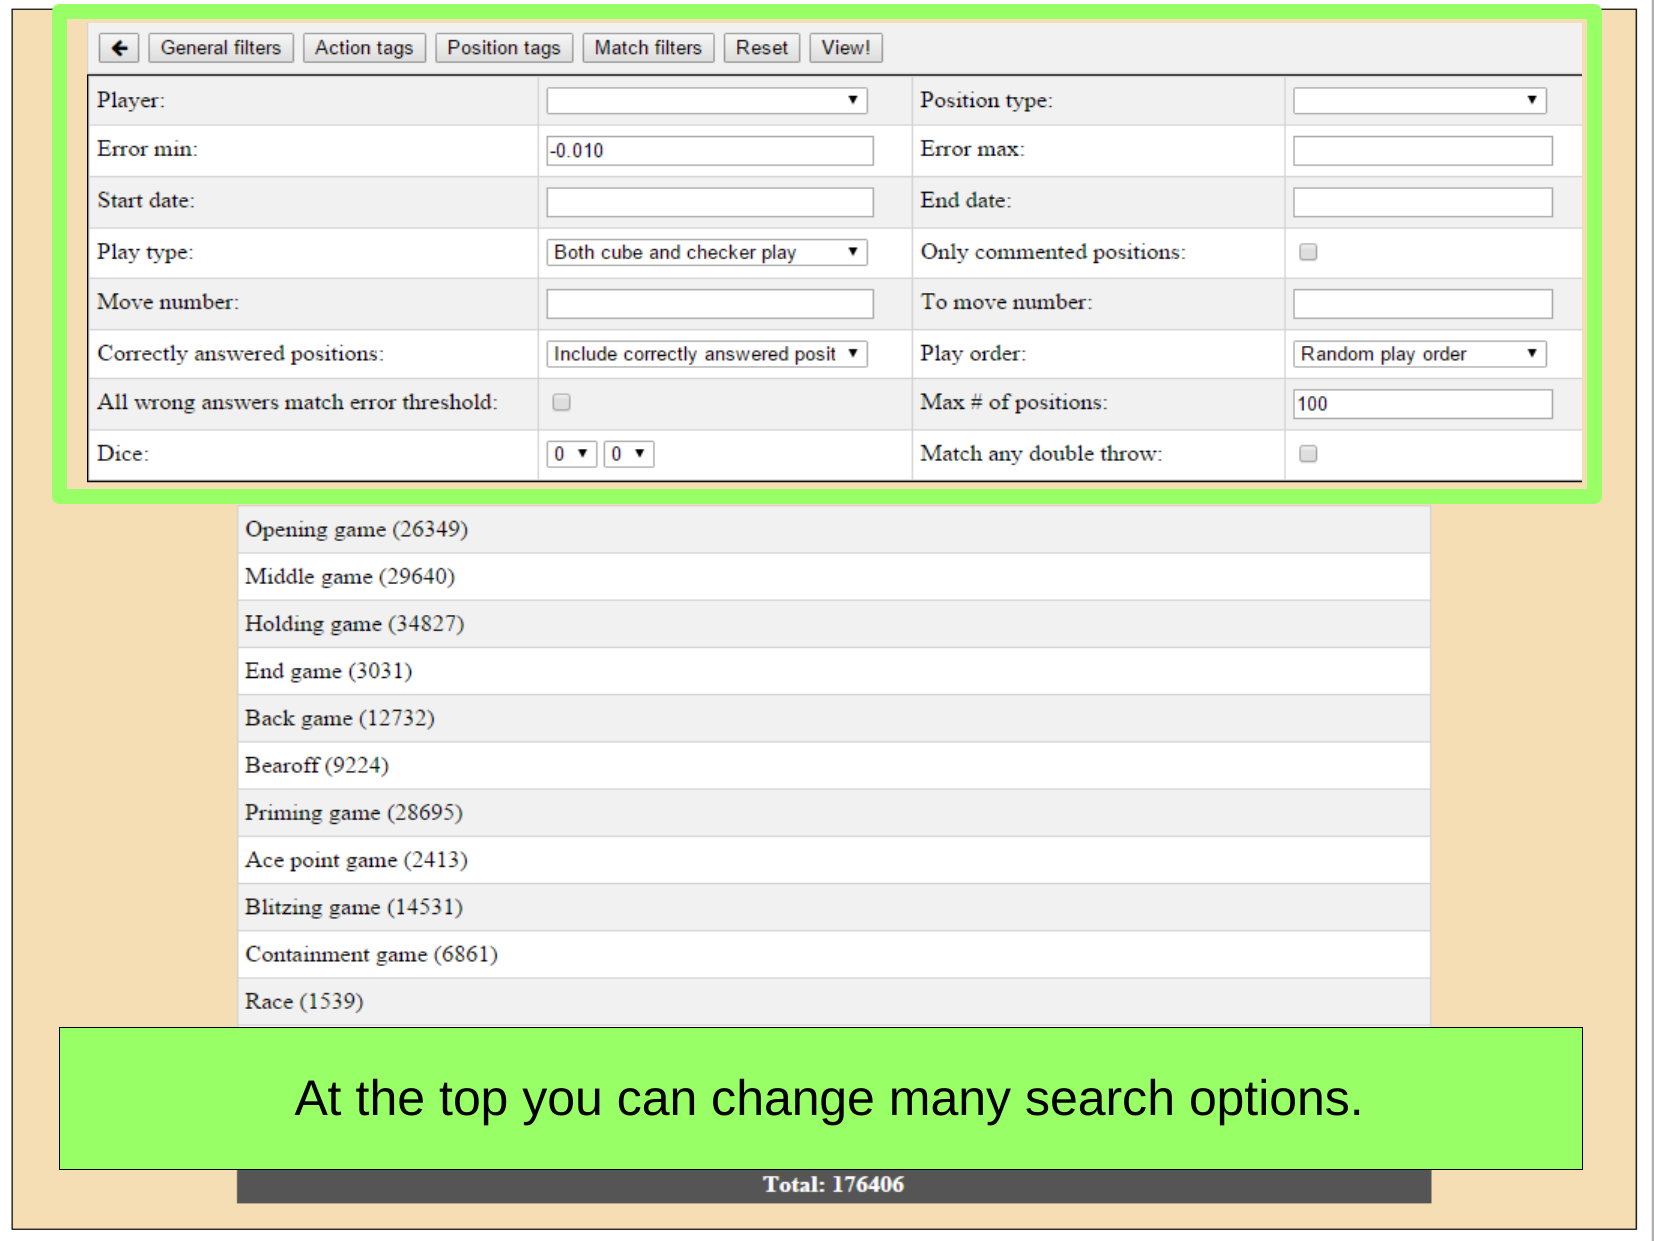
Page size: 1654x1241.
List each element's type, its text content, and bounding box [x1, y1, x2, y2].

text_box At the top you can change many search options. [59, 1027, 1583, 1170]
picture [0, 0, 1654, 1241]
